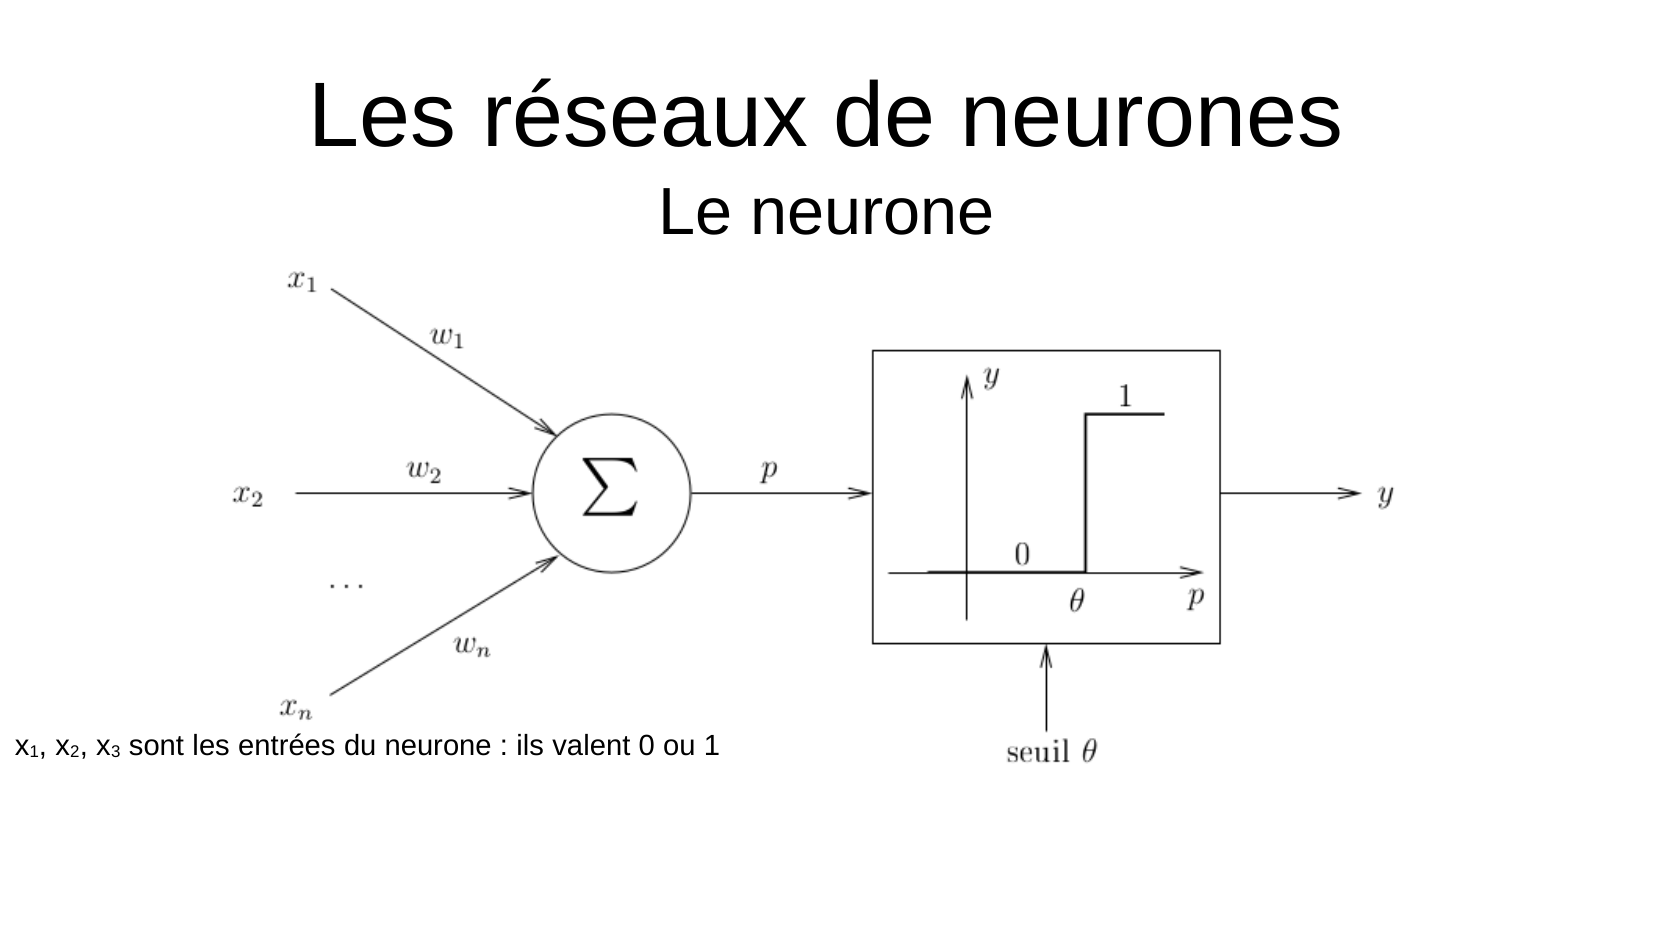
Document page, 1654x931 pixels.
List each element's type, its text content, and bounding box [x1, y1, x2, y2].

text_box x1, x2, x3 sont les entrées du neurone : ils valent 0 ou 1 [0, 721, 736, 770]
title Les réseaux de neurones [82, 37, 1571, 168]
picture [192, 253, 1426, 770]
subtitle Le neurone [82, 168, 1571, 254]
